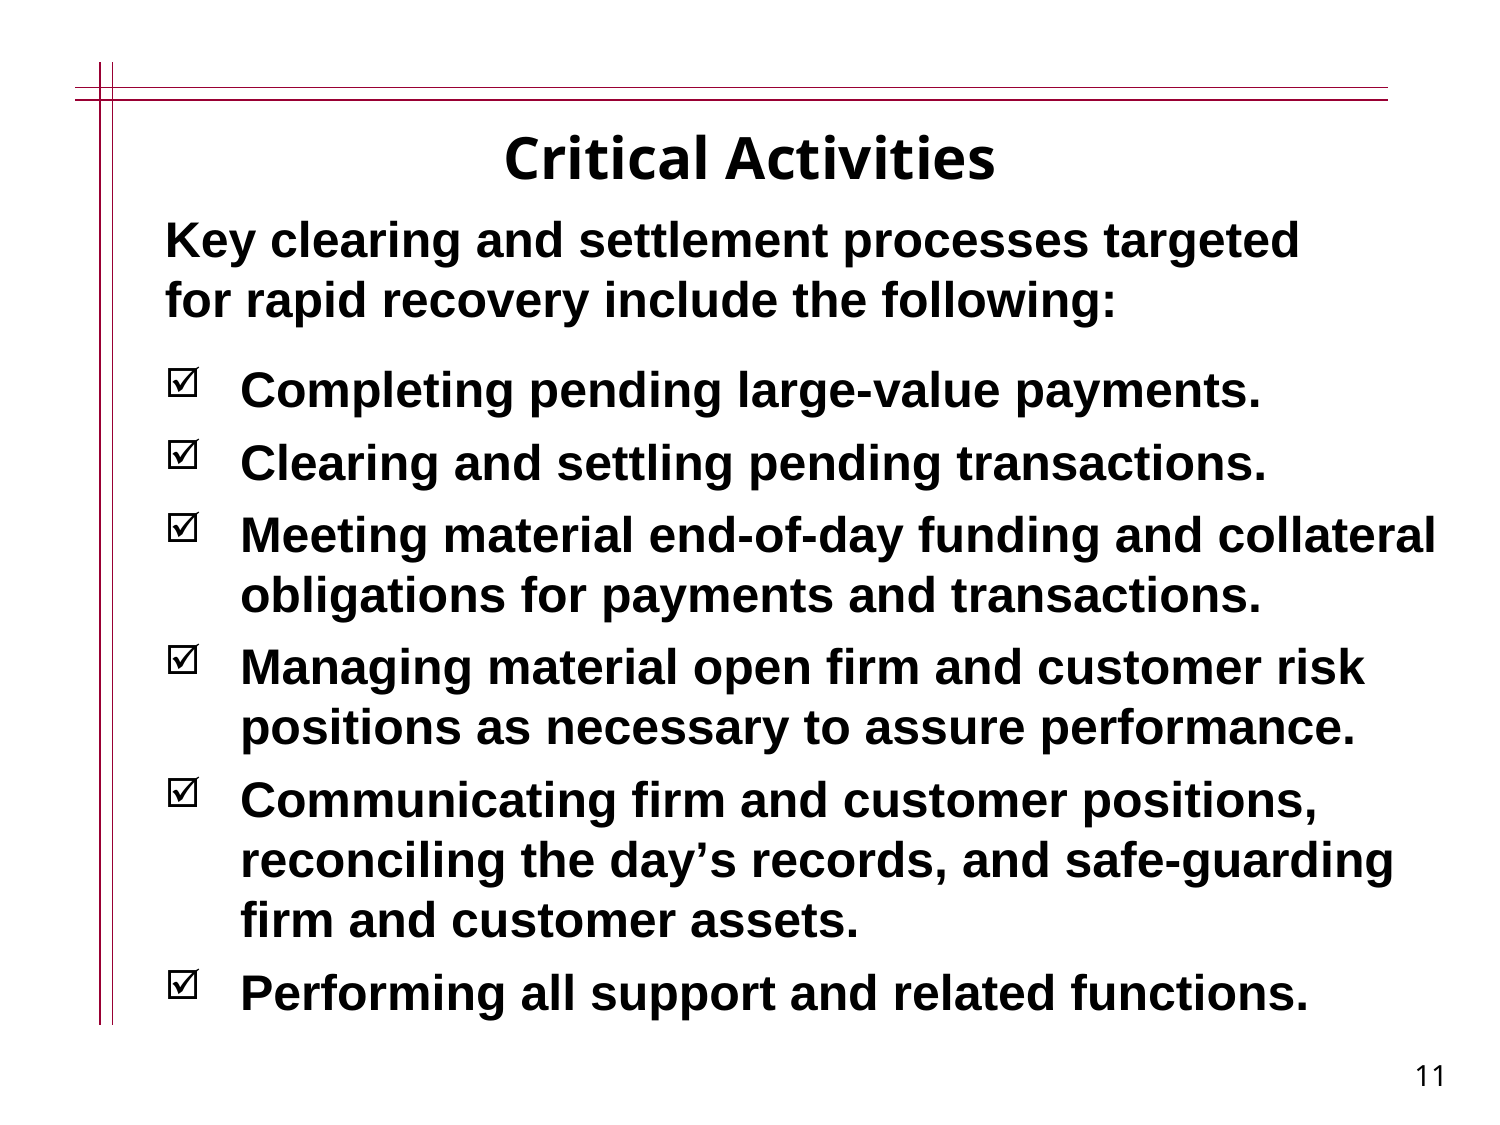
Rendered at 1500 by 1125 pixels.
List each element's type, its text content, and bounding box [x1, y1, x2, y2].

text_box Completing pending large-value payments. Clearing and settling pending transactions. Meeting material end-of-day funding and collateral obligations for payments and transactions. Managing material open firm and customer risk positions as necessary to assure performance. Communicating firm and customer positions, reconciling the day’s records, and safe-guarding firm and customer assets. Performing all support and related functions. [149, 350, 1463, 1026]
title Critical Activities [150, 112, 1351, 199]
text_box Key clearing and settlement processes targeted for rapid recovery include the following: [149, 199, 1388, 336]
